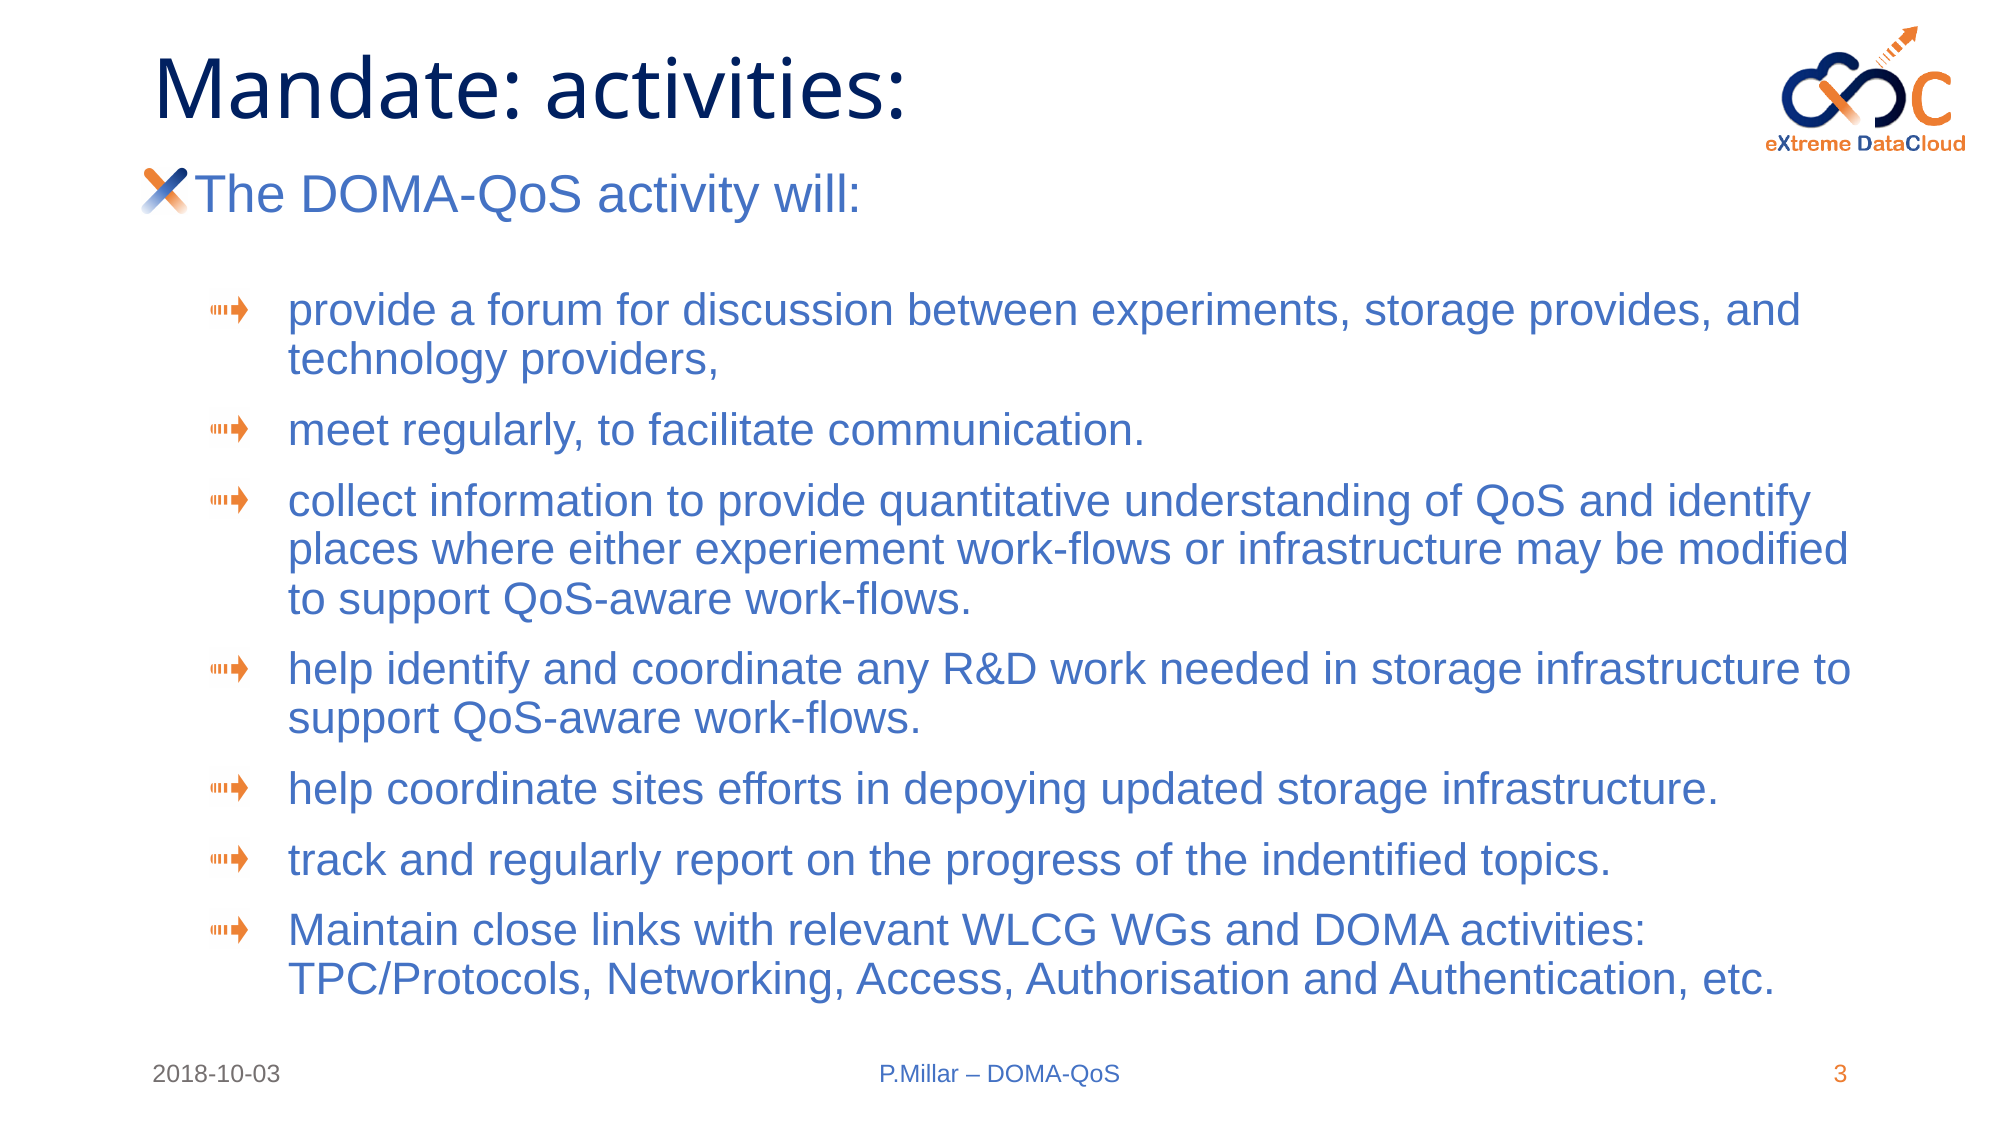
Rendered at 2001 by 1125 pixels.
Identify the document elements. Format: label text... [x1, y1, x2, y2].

slide_number 2018-10-03 [137, 1042, 588, 1103]
slide_number <number> [1412, 1042, 1863, 1103]
footer P.Millar – DOMA-QoS [662, 1042, 1338, 1103]
picture [1777, 18, 1985, 170]
title Mandate: activities: [137, 18, 1777, 151]
list The DOMA-QoS activity will: provide a forum for discussion between experiments, storage provides, and technology providers, meet regularly, to facilitate communication. collect information to provide quantitative understanding of QoS and identify places where either experiement work-flows or infrastructure may be modified to support QoS-aware work-flows. help identify and coordinate any R&D work needed in storage infrastructure to support QoS-aware work-flows. help coordinate sites efforts in depoying updated storage infrastructure. track and regularly report on the progress of the indentified topics. Maintain close links with relevant WLCG WGs and DOMA activities: TPC/Protocols, Networking, Access, Authorisation and Authentication, etc. [126, 151, 1905, 1017]
